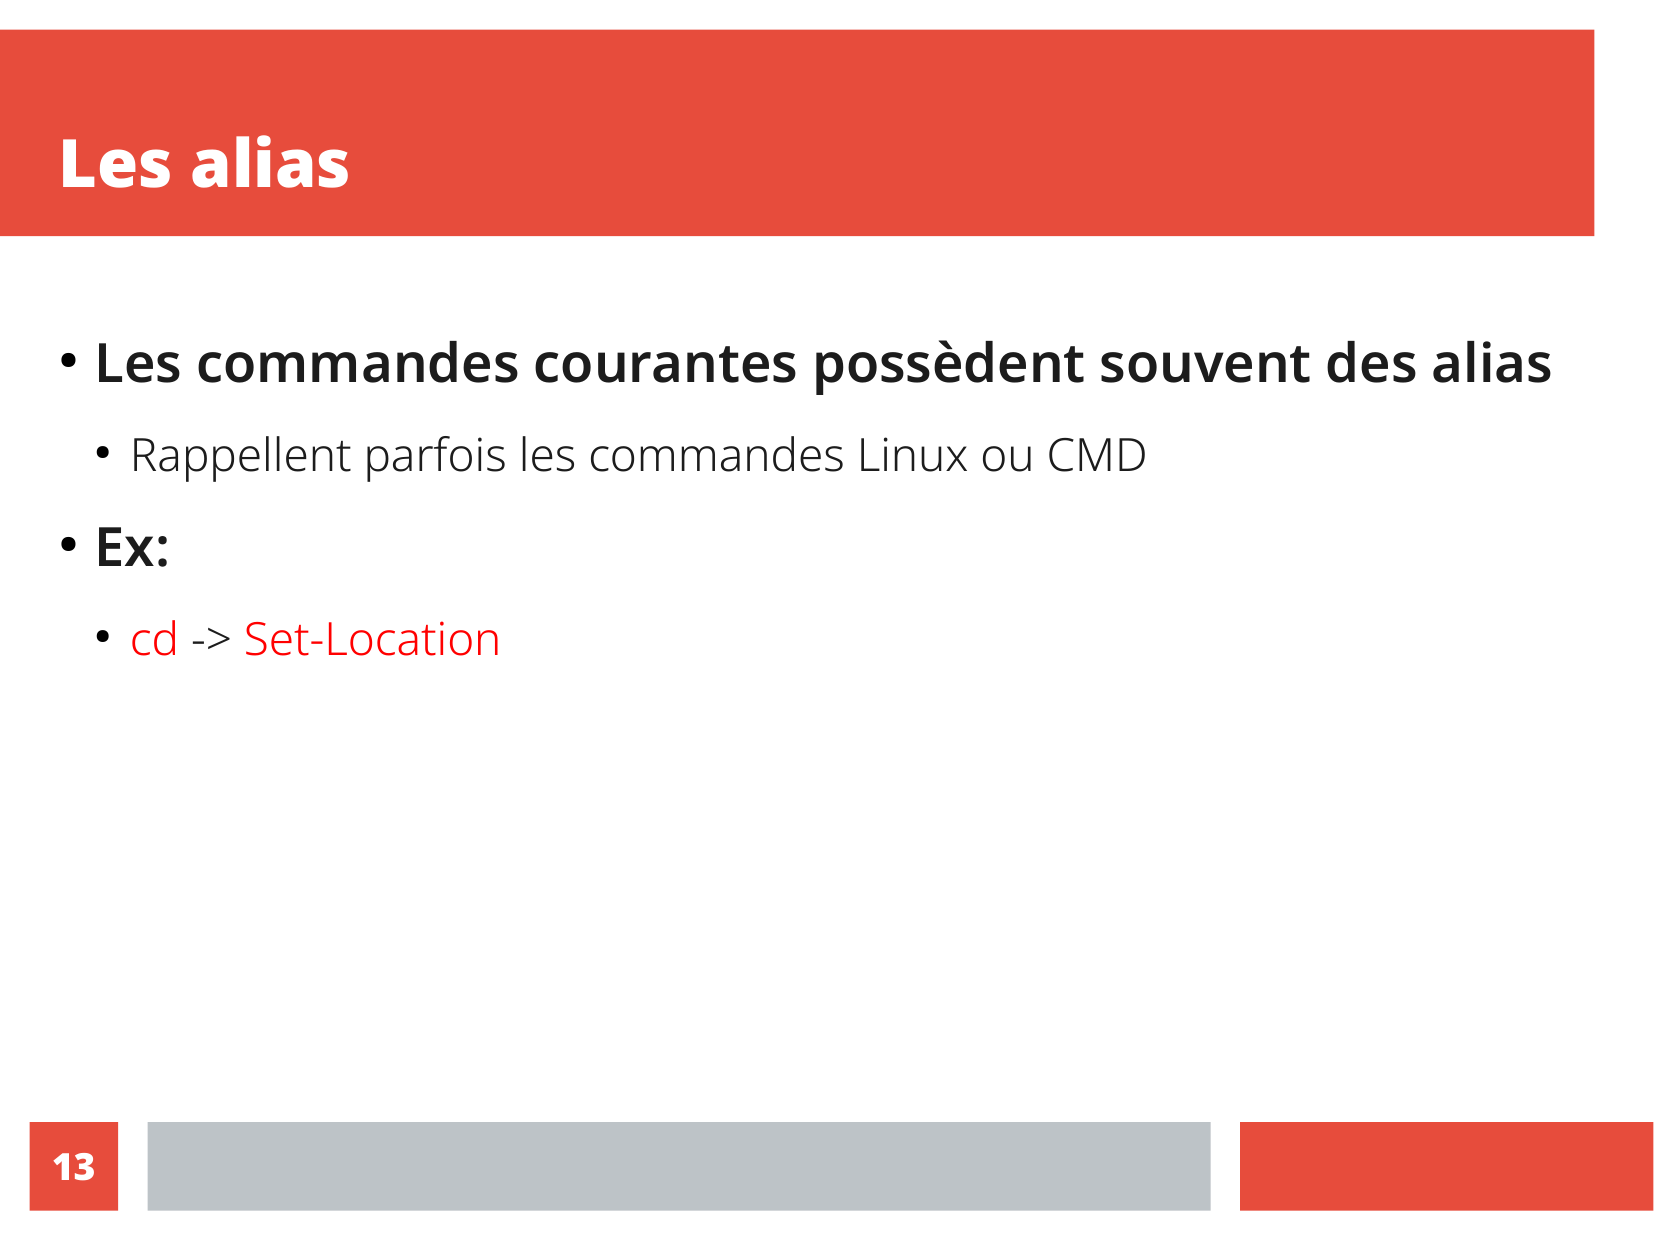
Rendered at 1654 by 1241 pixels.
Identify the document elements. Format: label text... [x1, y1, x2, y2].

list Les commandes courantes possèdent souvent des alias Rappellent parfois les commandes Linux ou CMD Ex: cd -> Set-Location [59, 324, 1565, 745]
title Les alias [59, 59, 1595, 207]
